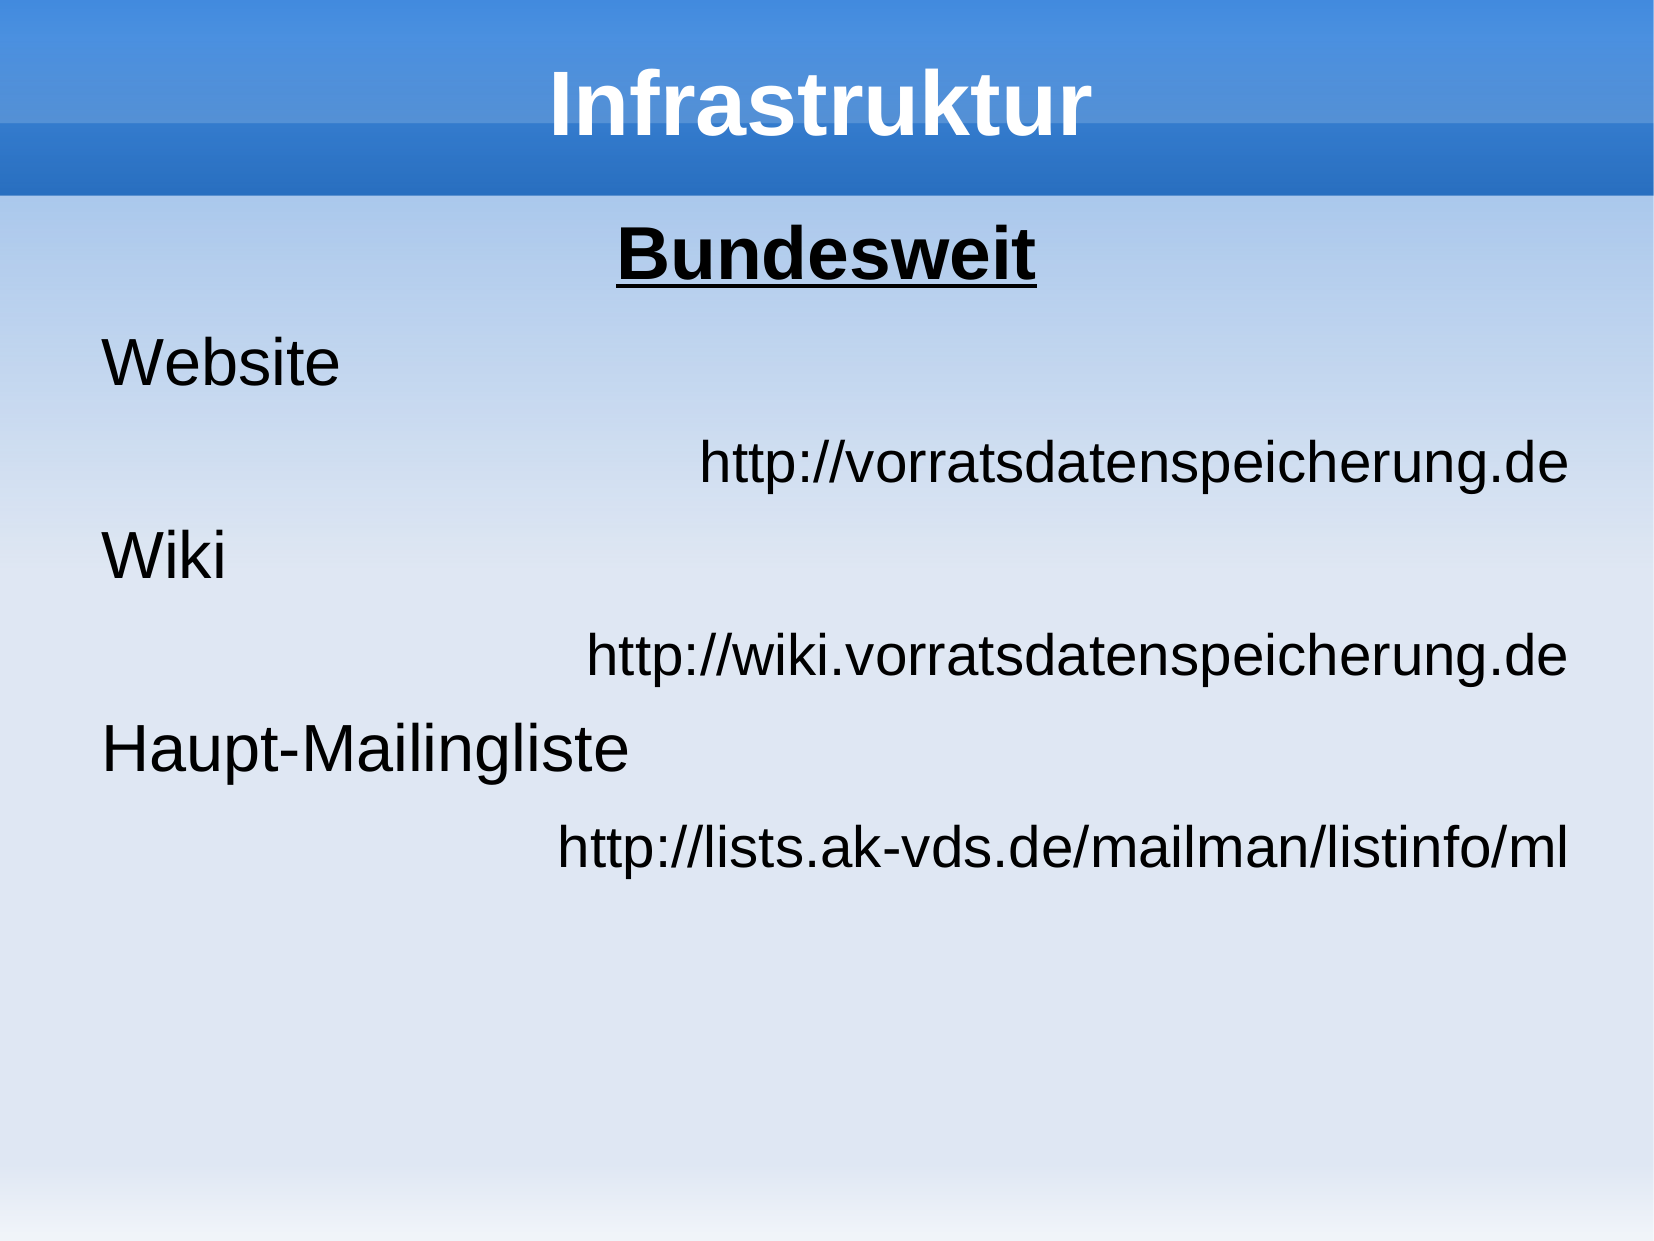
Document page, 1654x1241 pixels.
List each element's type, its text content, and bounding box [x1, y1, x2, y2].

list Bundesweit Website http://vorratsdatenspeicherung.de Wiki http://wiki.vorratsdatenspeicherung.de Haupt-Mailingliste http://lists.ak-vds.de/mailman/listinfo/ml [82, 211, 1571, 1031]
title Infrastruktur [76, 7, 1565, 200]
picture [0, 0, 1654, 1241]
